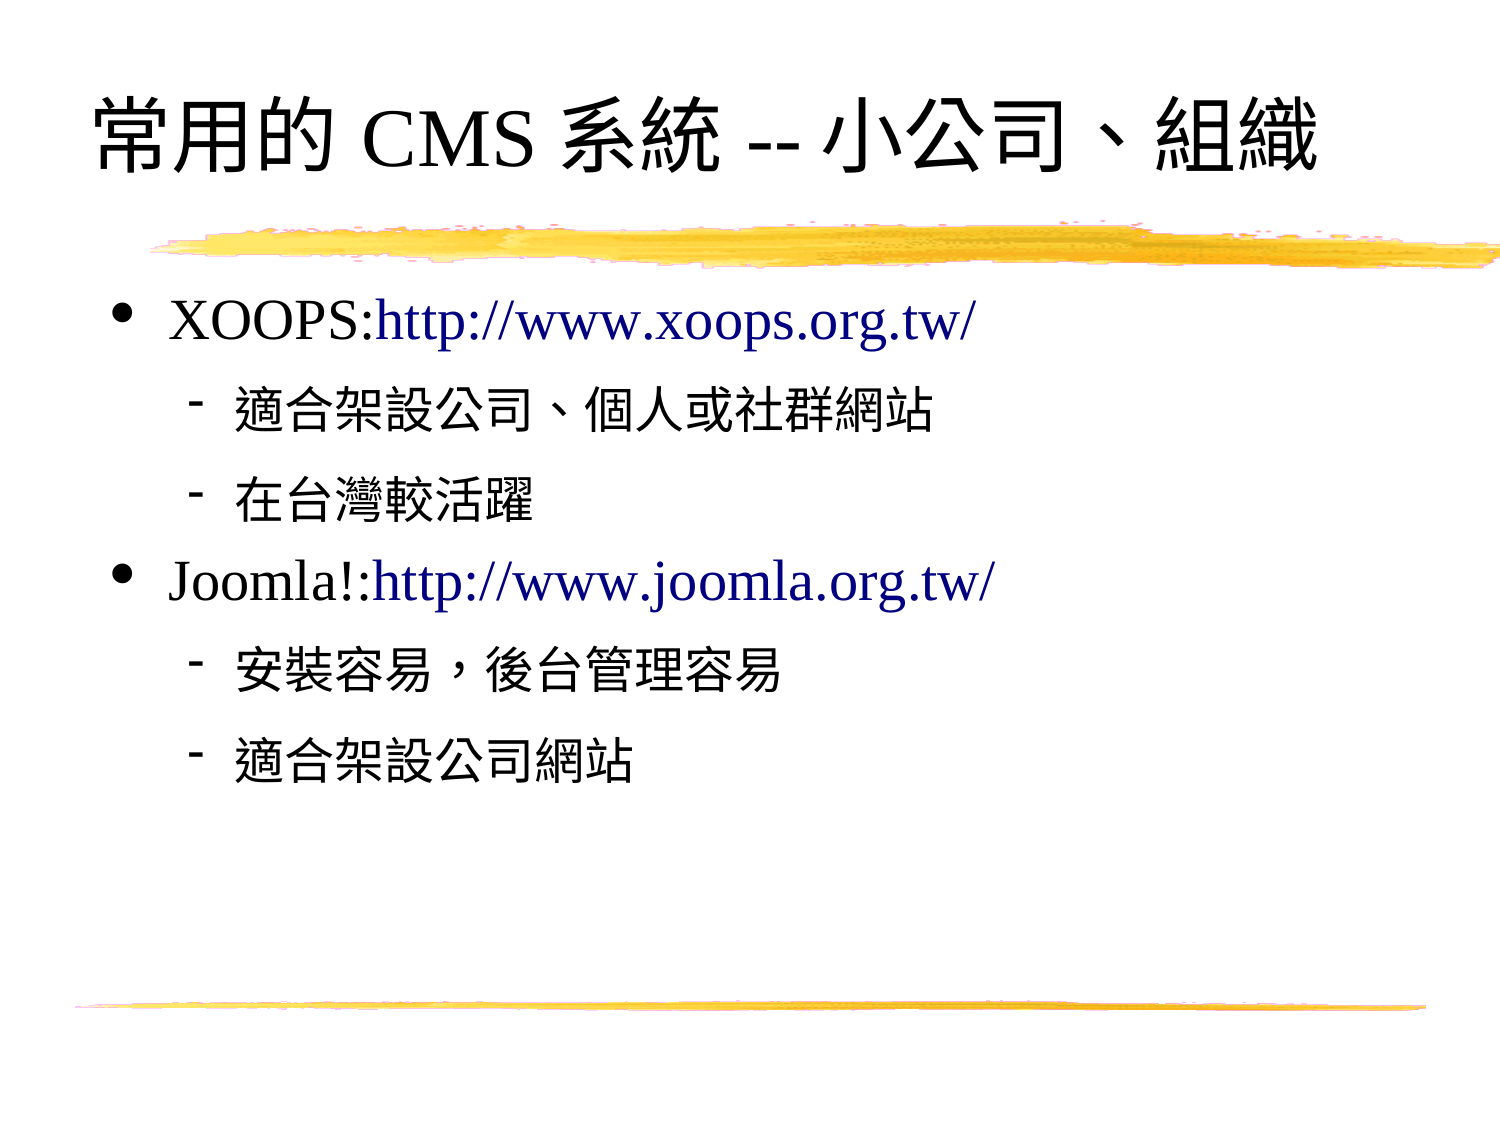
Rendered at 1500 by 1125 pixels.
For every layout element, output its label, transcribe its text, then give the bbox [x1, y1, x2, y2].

list XOOPS:http://www.xoops.org.tw/ 適合架設公司、個人或社群網站 在台灣較活躍 Joomla!:http://www.joomla.org.tw/ 安裝容易，後台管理容易 適合架設公司網站 [112, 287, 1388, 940]
picture [75, 999, 1426, 1013]
title 常用的CMS系統--小公司、組織 [66, 30, 1342, 231]
picture [150, 215, 1500, 279]
